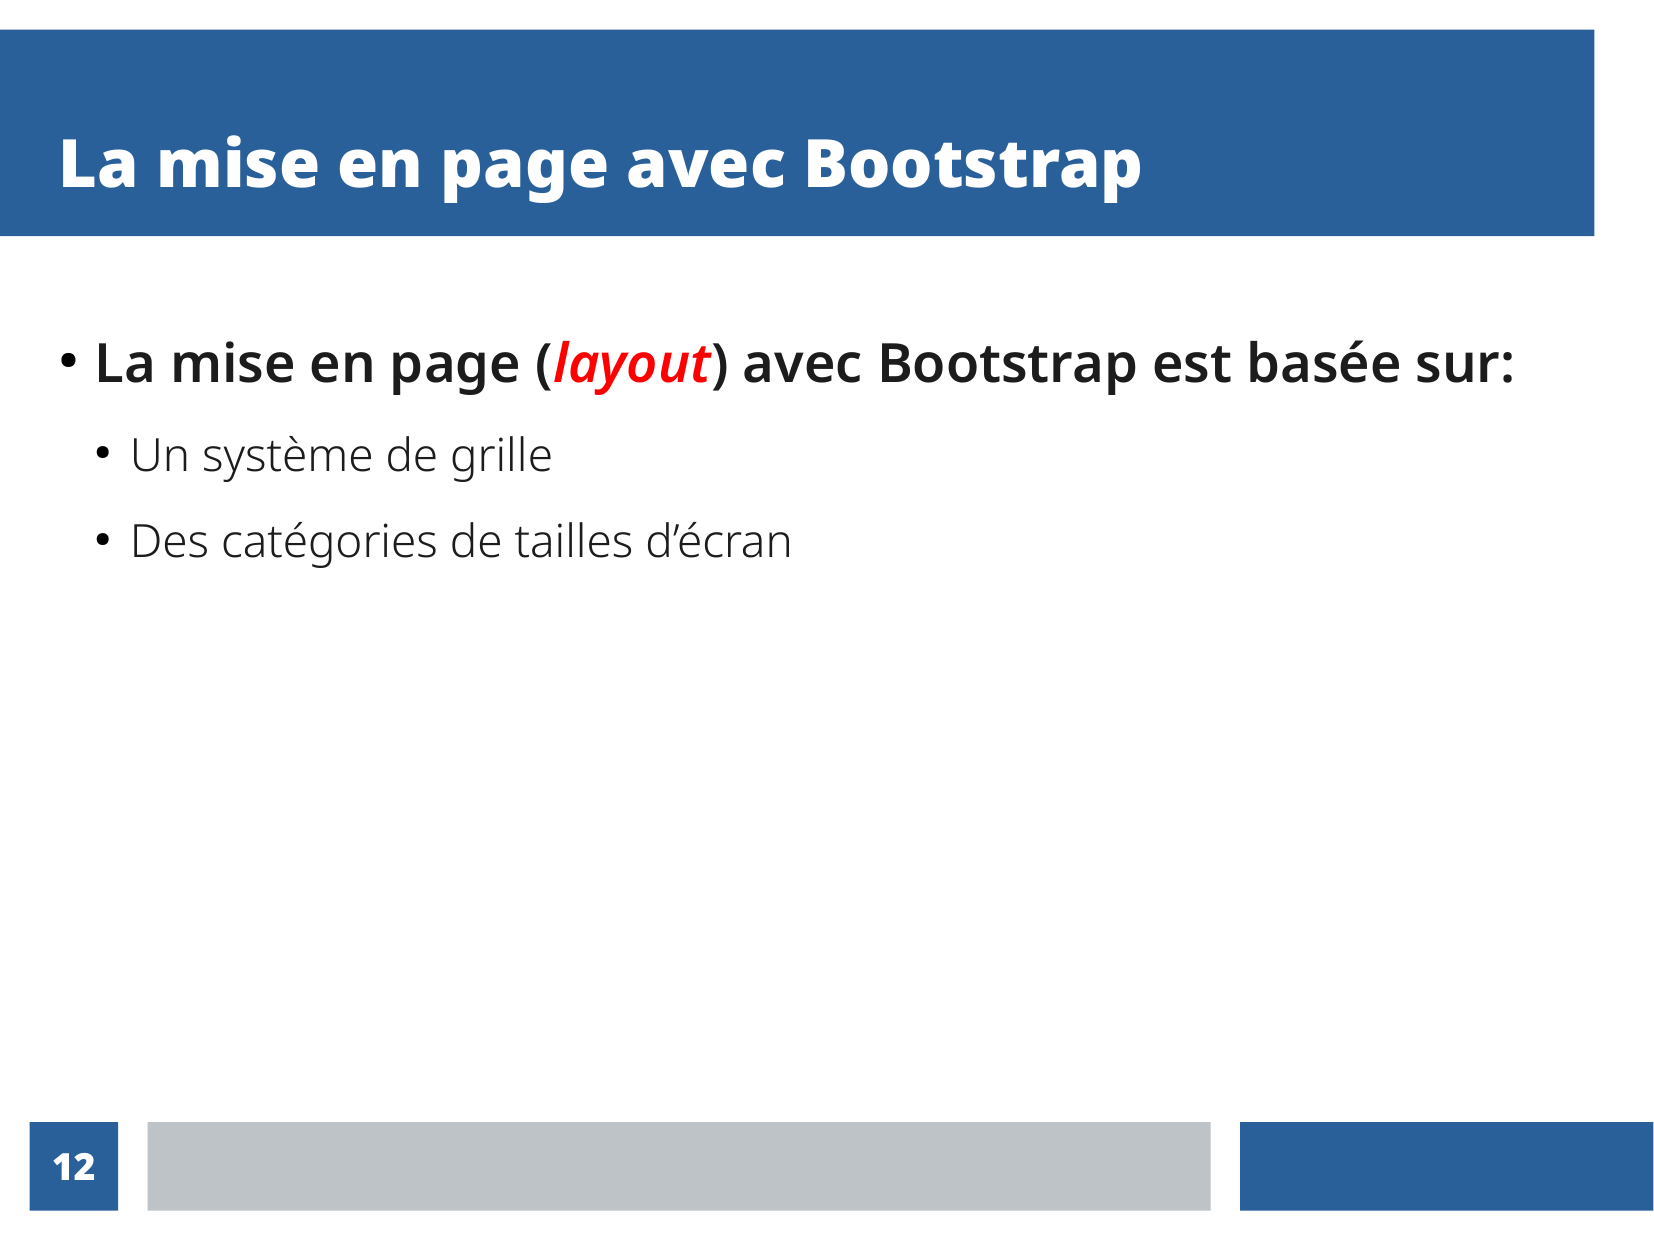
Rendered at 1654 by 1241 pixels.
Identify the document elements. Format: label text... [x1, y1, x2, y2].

title La mise en page avec Bootstrap [59, 59, 1595, 207]
list La mise en page (layout) avec Bootstrap est basée sur: Un système de grille Des catégories de tailles d’écran [59, 324, 1565, 1093]
